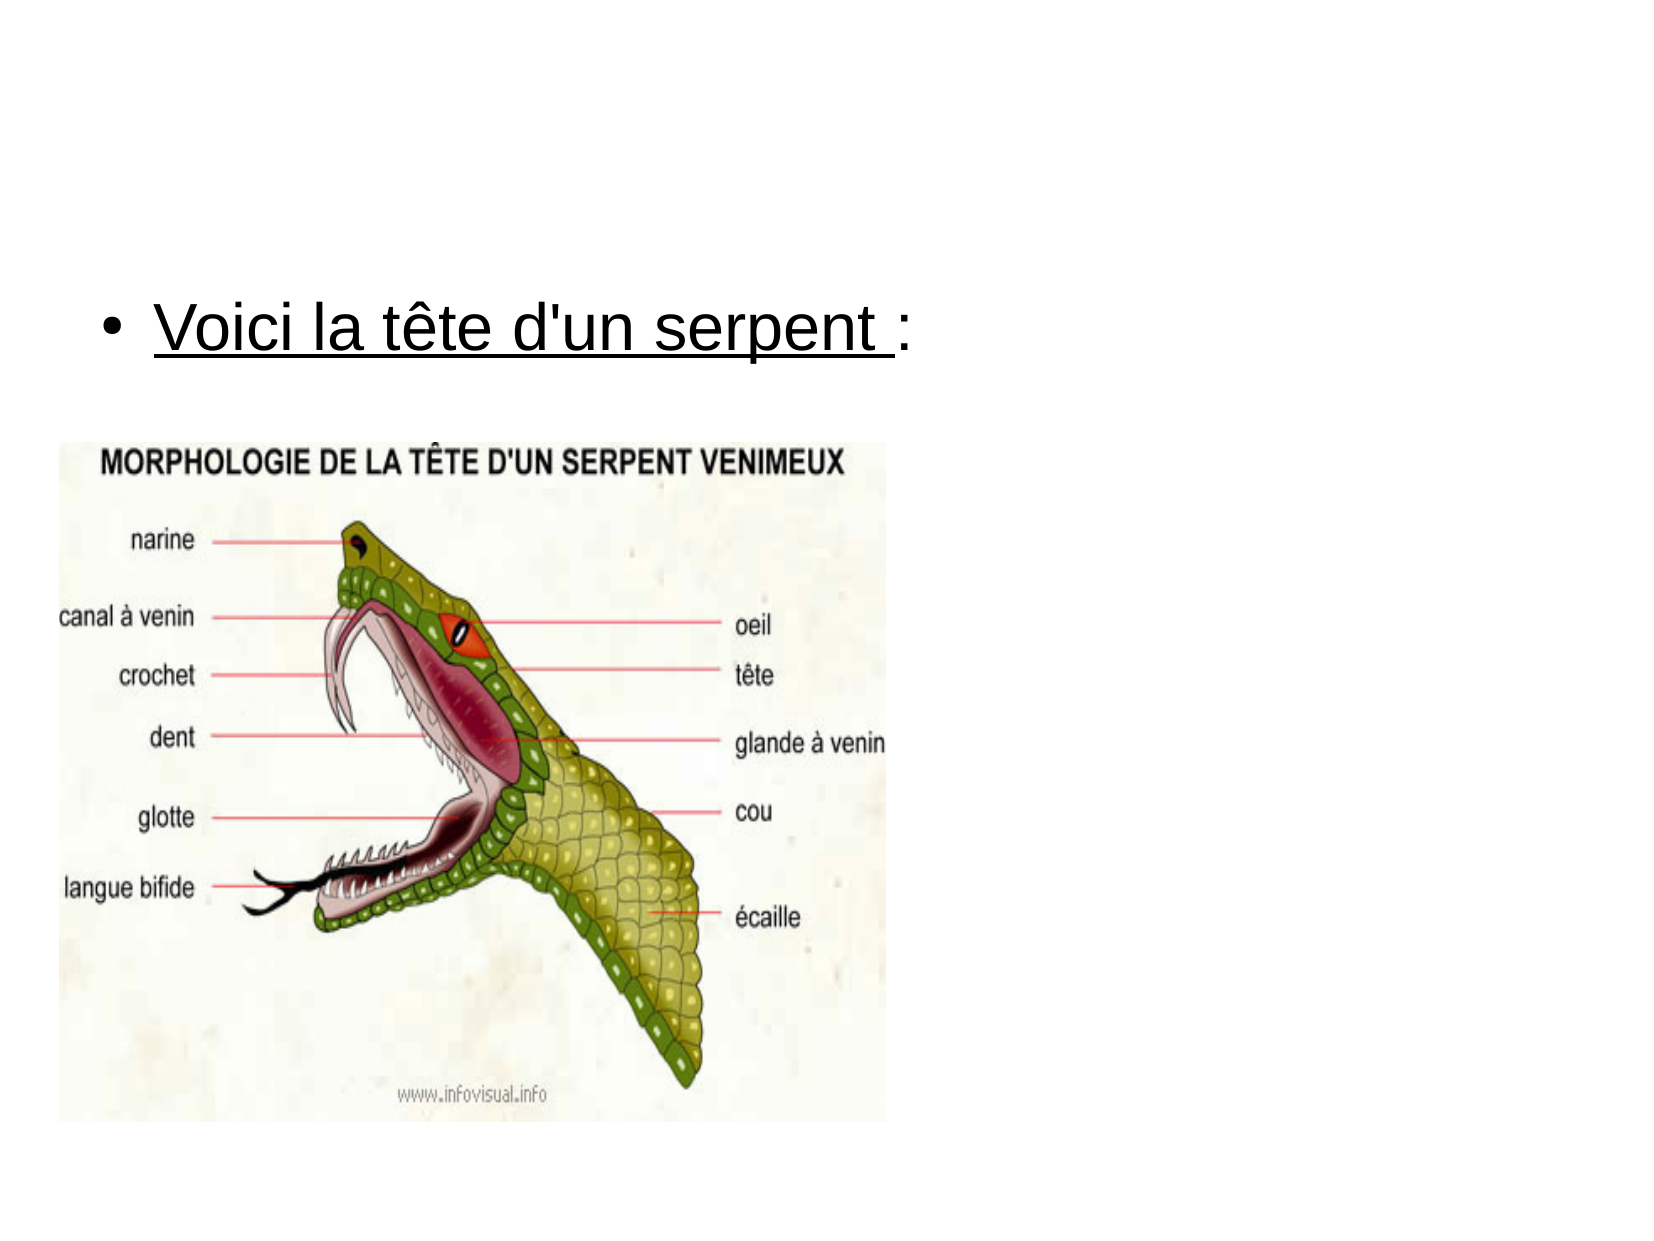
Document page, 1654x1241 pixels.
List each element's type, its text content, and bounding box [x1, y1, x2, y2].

picture [59, 442, 886, 1123]
list Voici la tête d'un serpent : [82, 290, 1571, 1094]
